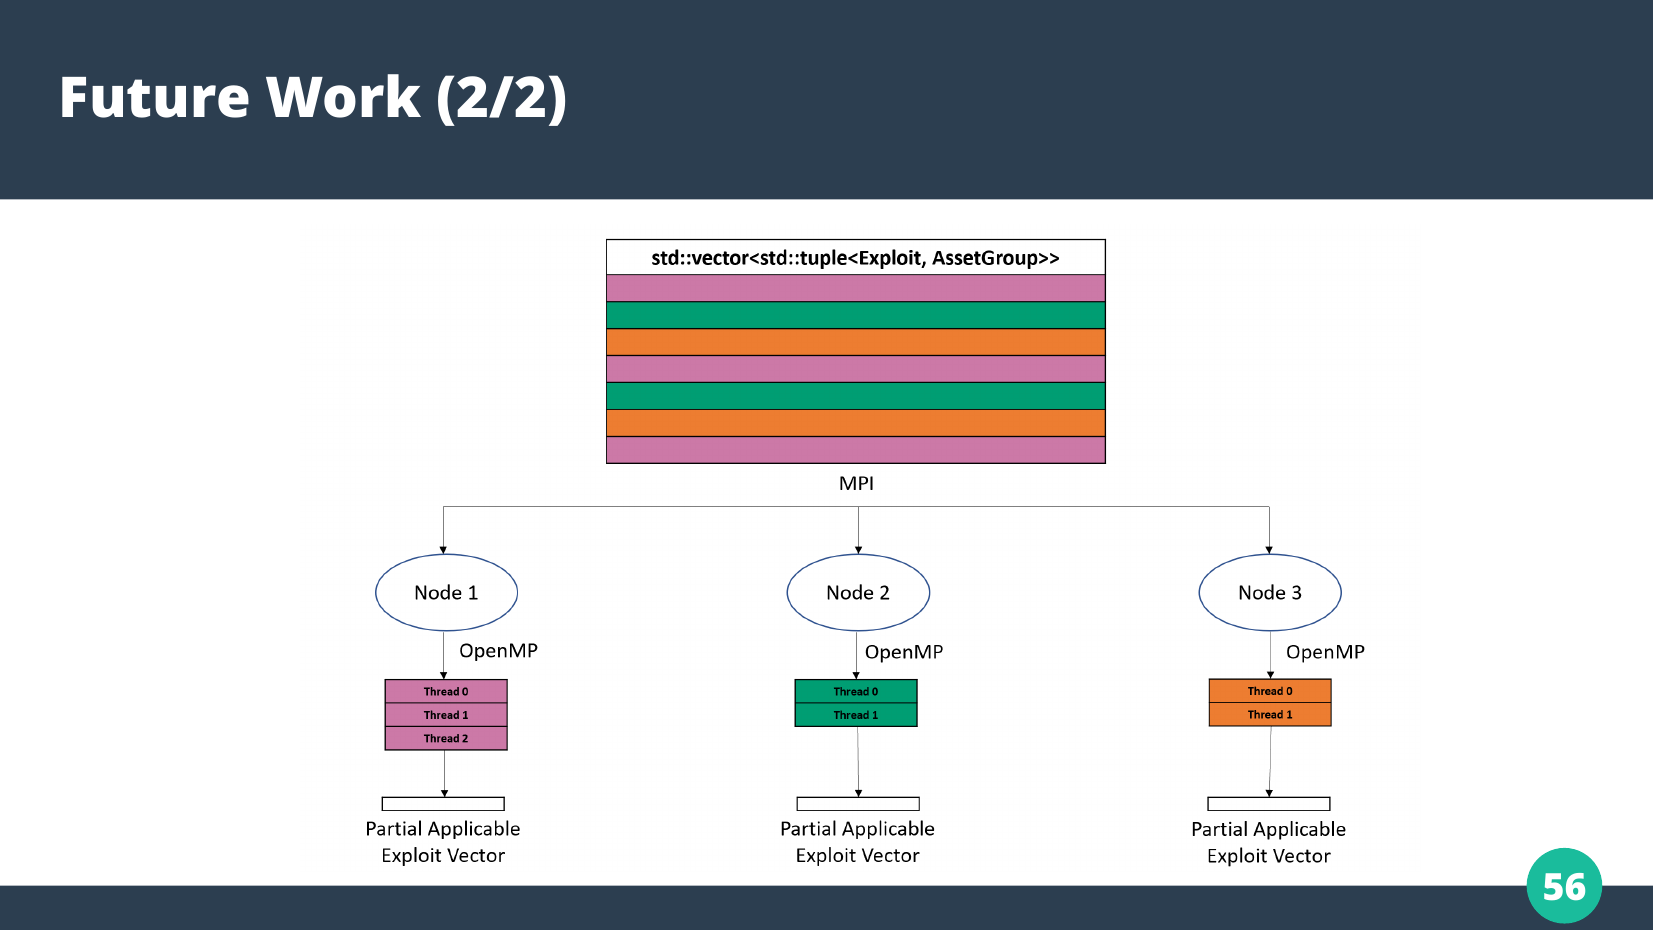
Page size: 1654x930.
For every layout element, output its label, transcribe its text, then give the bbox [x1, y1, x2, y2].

title Future Work (2/2) [58, 36, 1594, 155]
picture [300, 224, 1421, 872]
